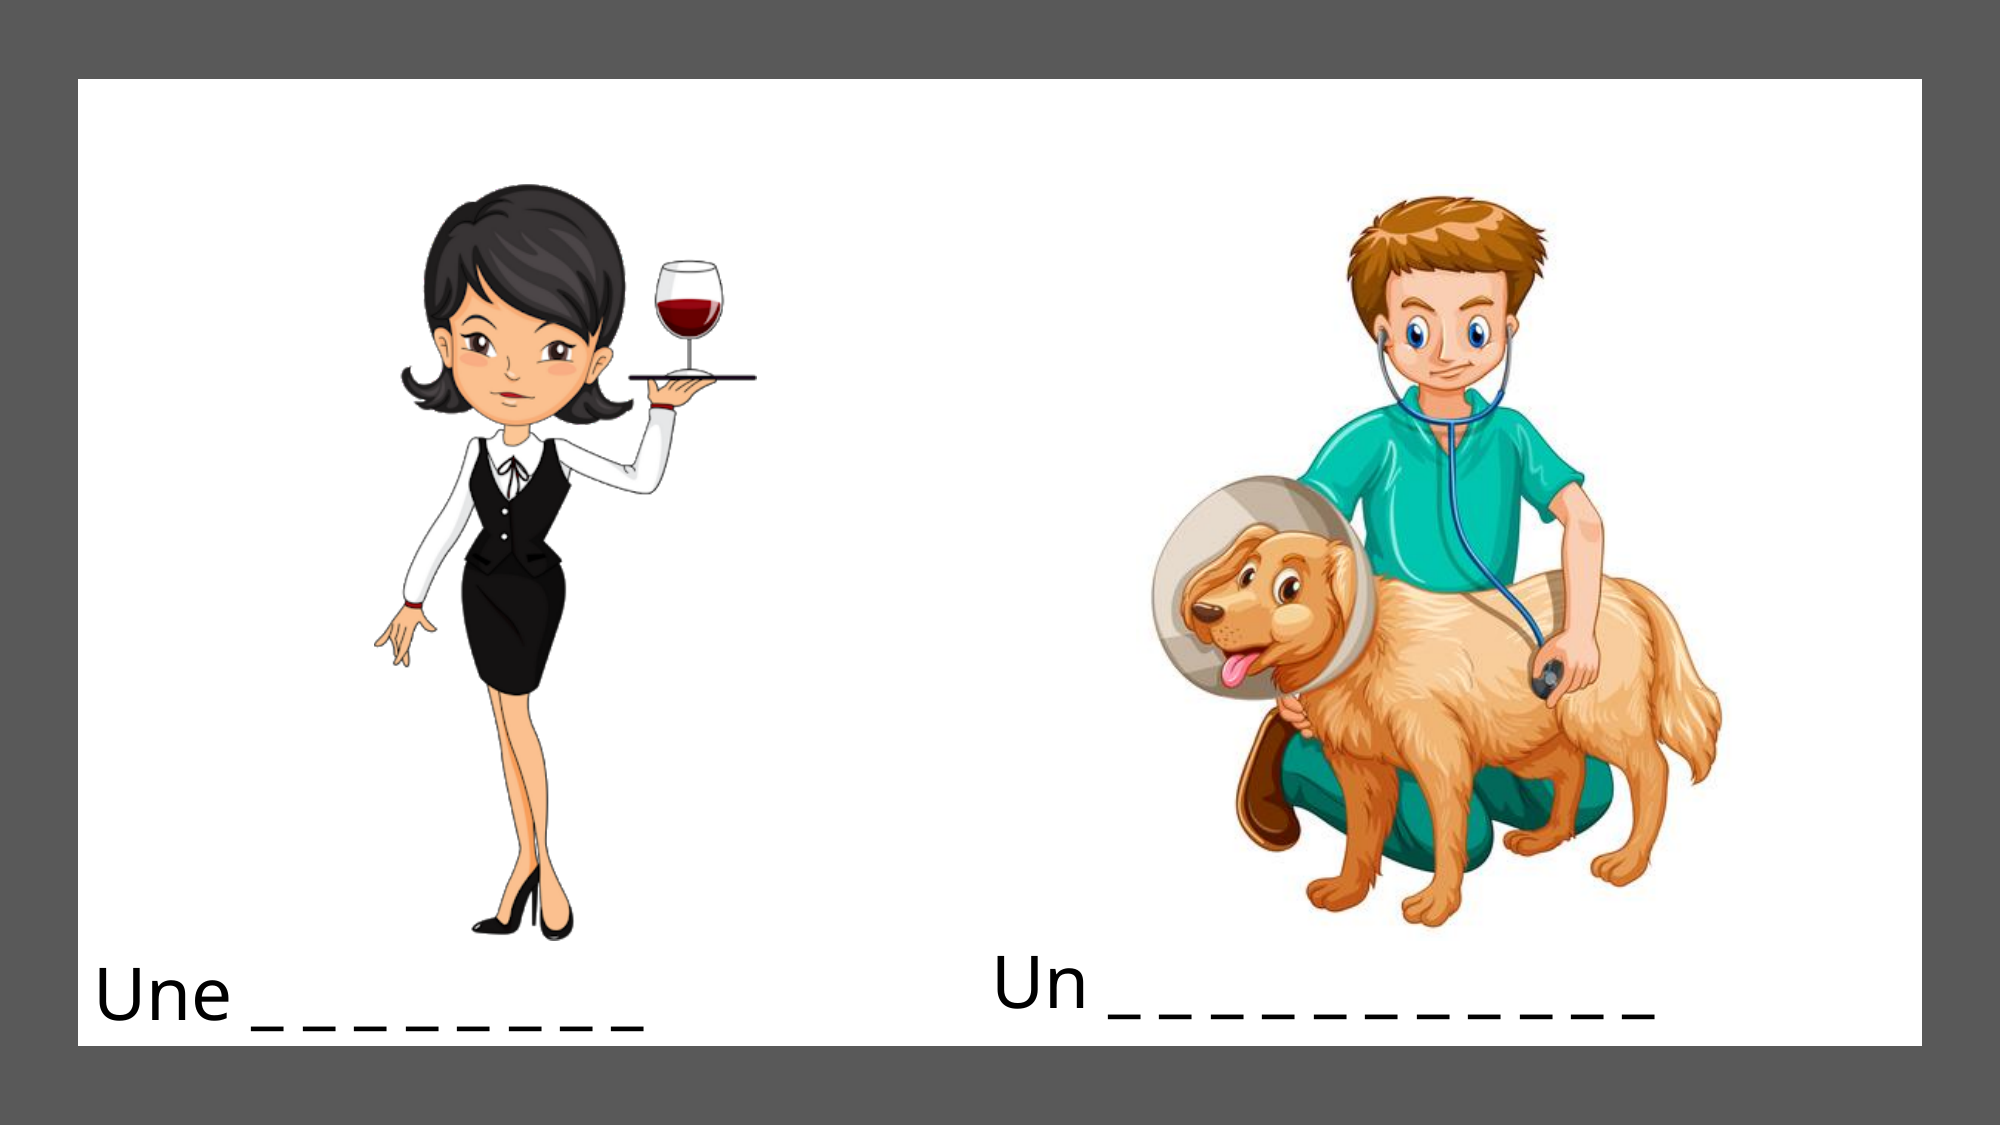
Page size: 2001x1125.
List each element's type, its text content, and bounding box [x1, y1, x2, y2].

text_box [0, 0, 2000, 1125]
picture [374, 184, 757, 940]
picture [1136, 184, 1772, 927]
text_box Une _ _ _ _ _ _ _ _ [78, 940, 785, 1044]
text_box Un _ _ _ _ _ _ _ _ _ _ _ [976, 927, 1893, 1032]
